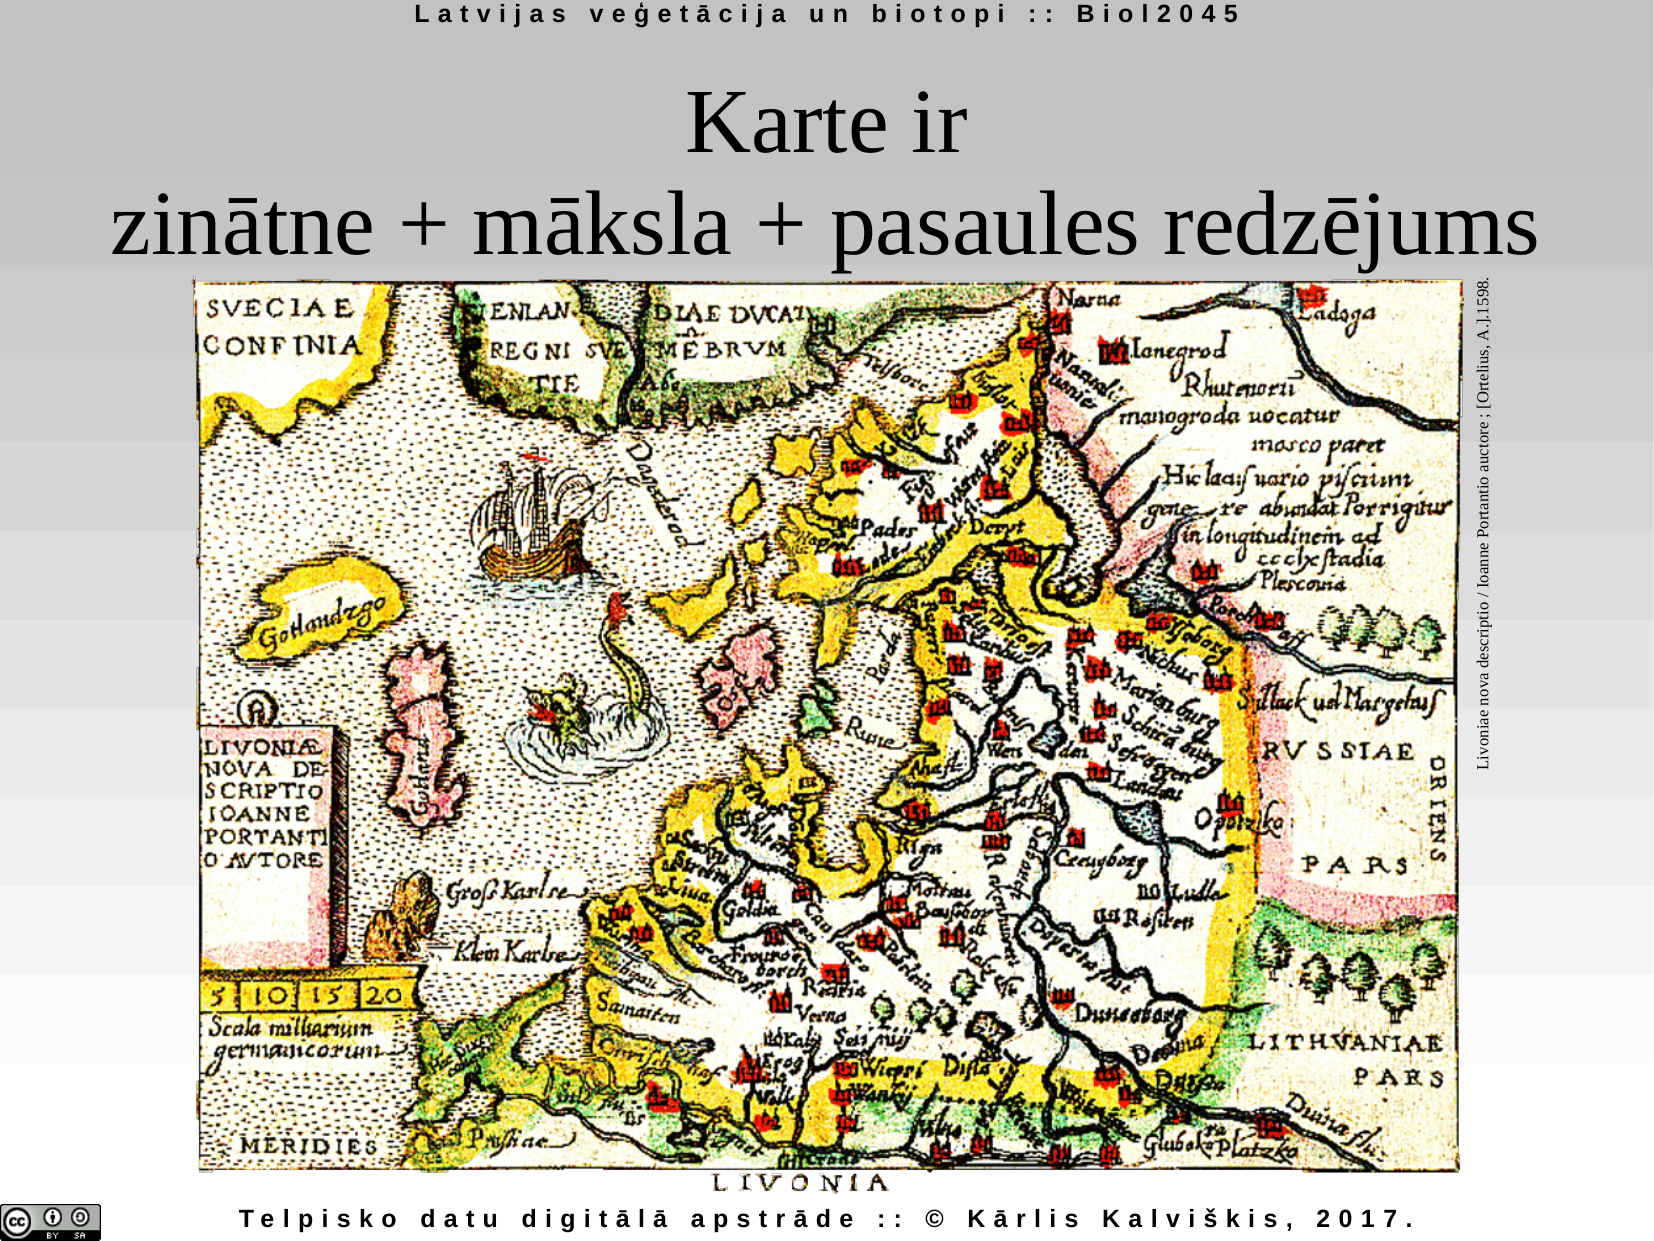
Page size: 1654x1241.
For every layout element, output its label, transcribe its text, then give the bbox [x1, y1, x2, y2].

text_box Livoniae nova descriptio / Ioanne Portantio auctore ; [Ortelius, A.].1598. [1473, 276, 1492, 770]
title Karte ir zinātne + māksla + pasaules redzējums [29, 49, 1625, 296]
picture [0, 0, 1654, 1241]
